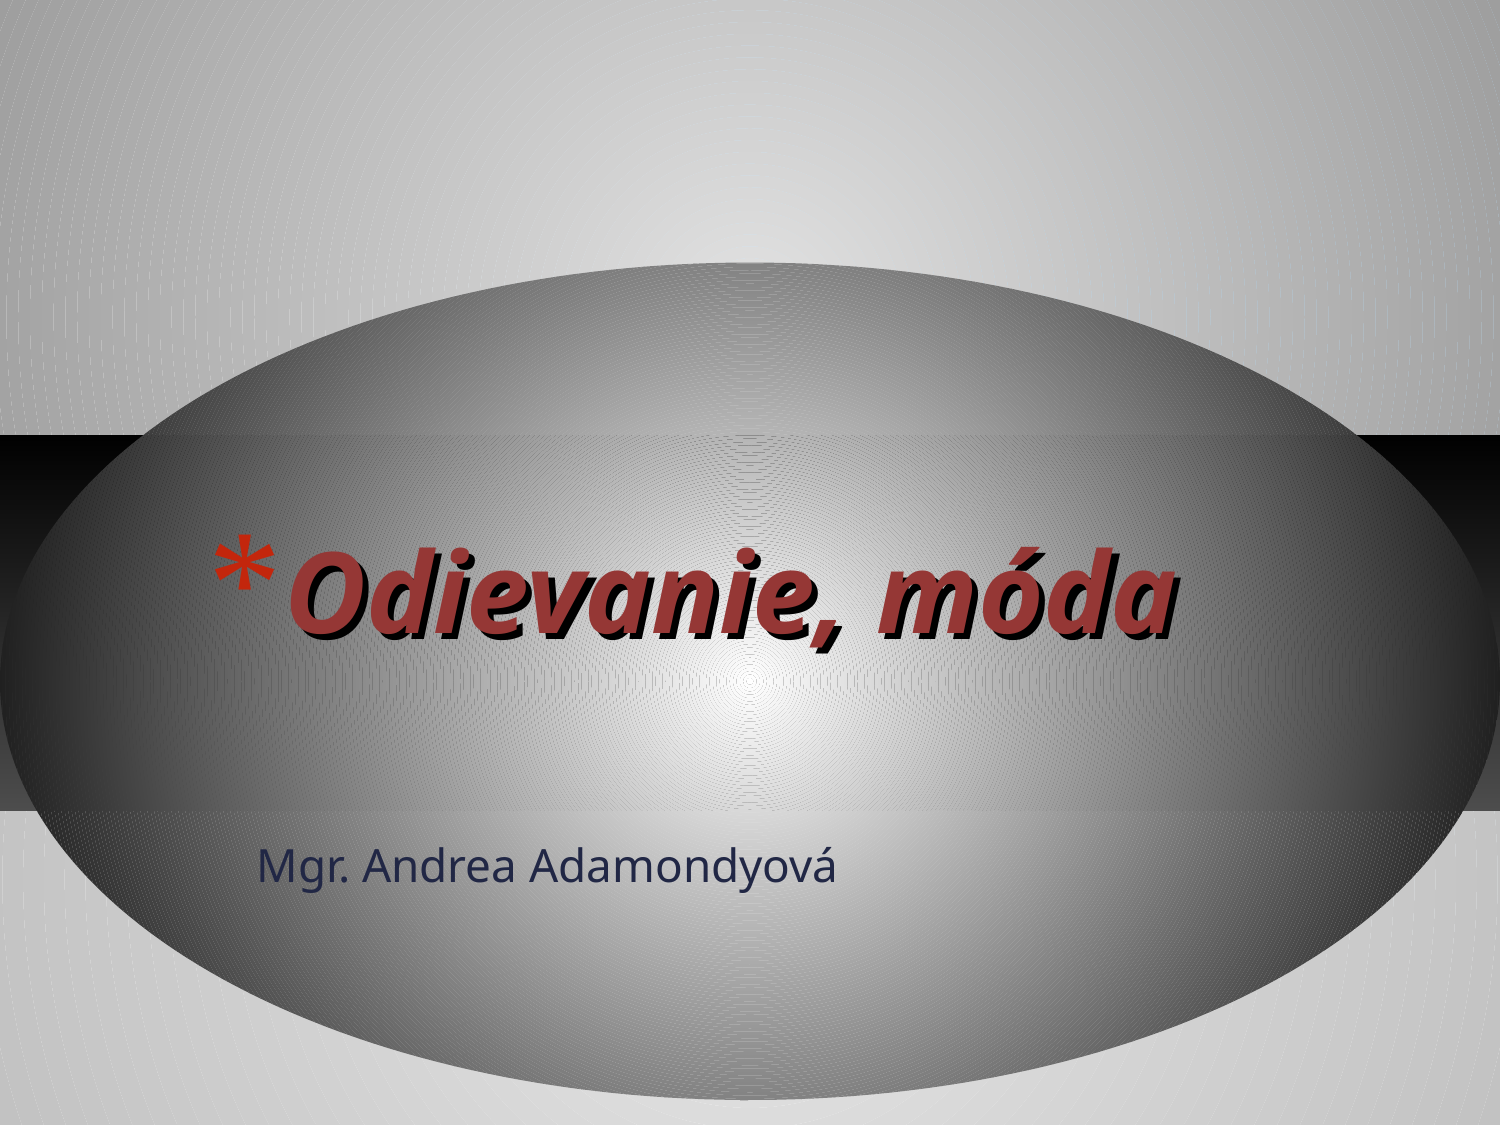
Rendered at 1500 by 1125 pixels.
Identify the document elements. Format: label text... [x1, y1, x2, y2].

title Odievanie, móda [134, 513, 1312, 808]
subtitle Mgr. Andrea Adamondyová [241, 828, 1167, 974]
